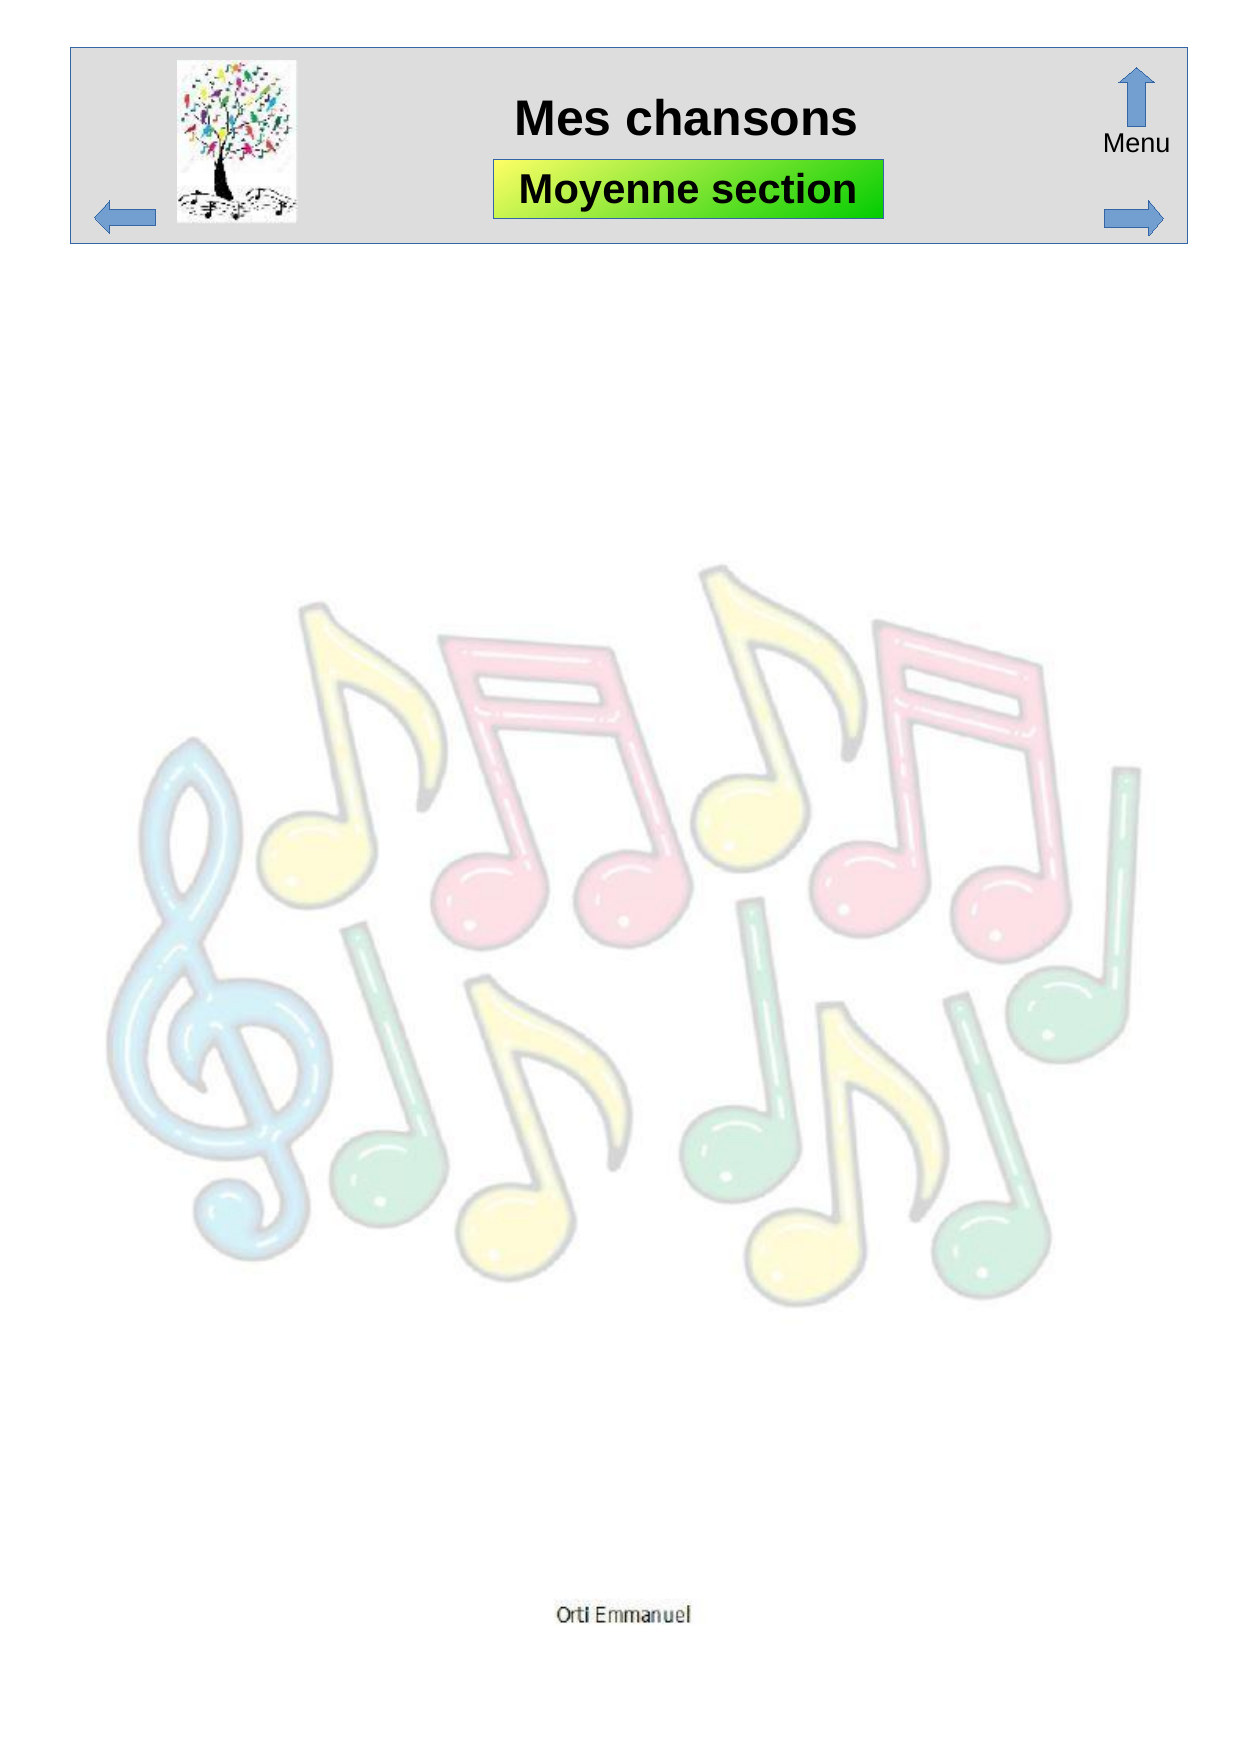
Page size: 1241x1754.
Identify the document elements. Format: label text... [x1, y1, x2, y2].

text_box Moyenne section [493, 159, 884, 219]
text_box Menu [1118, 67, 1155, 127]
text_box [94, 200, 156, 234]
text_box Mes chansons [70, 47, 1188, 244]
picture [79, 549, 1182, 1629]
text_box [1104, 200, 1164, 236]
picture [177, 60, 298, 225]
